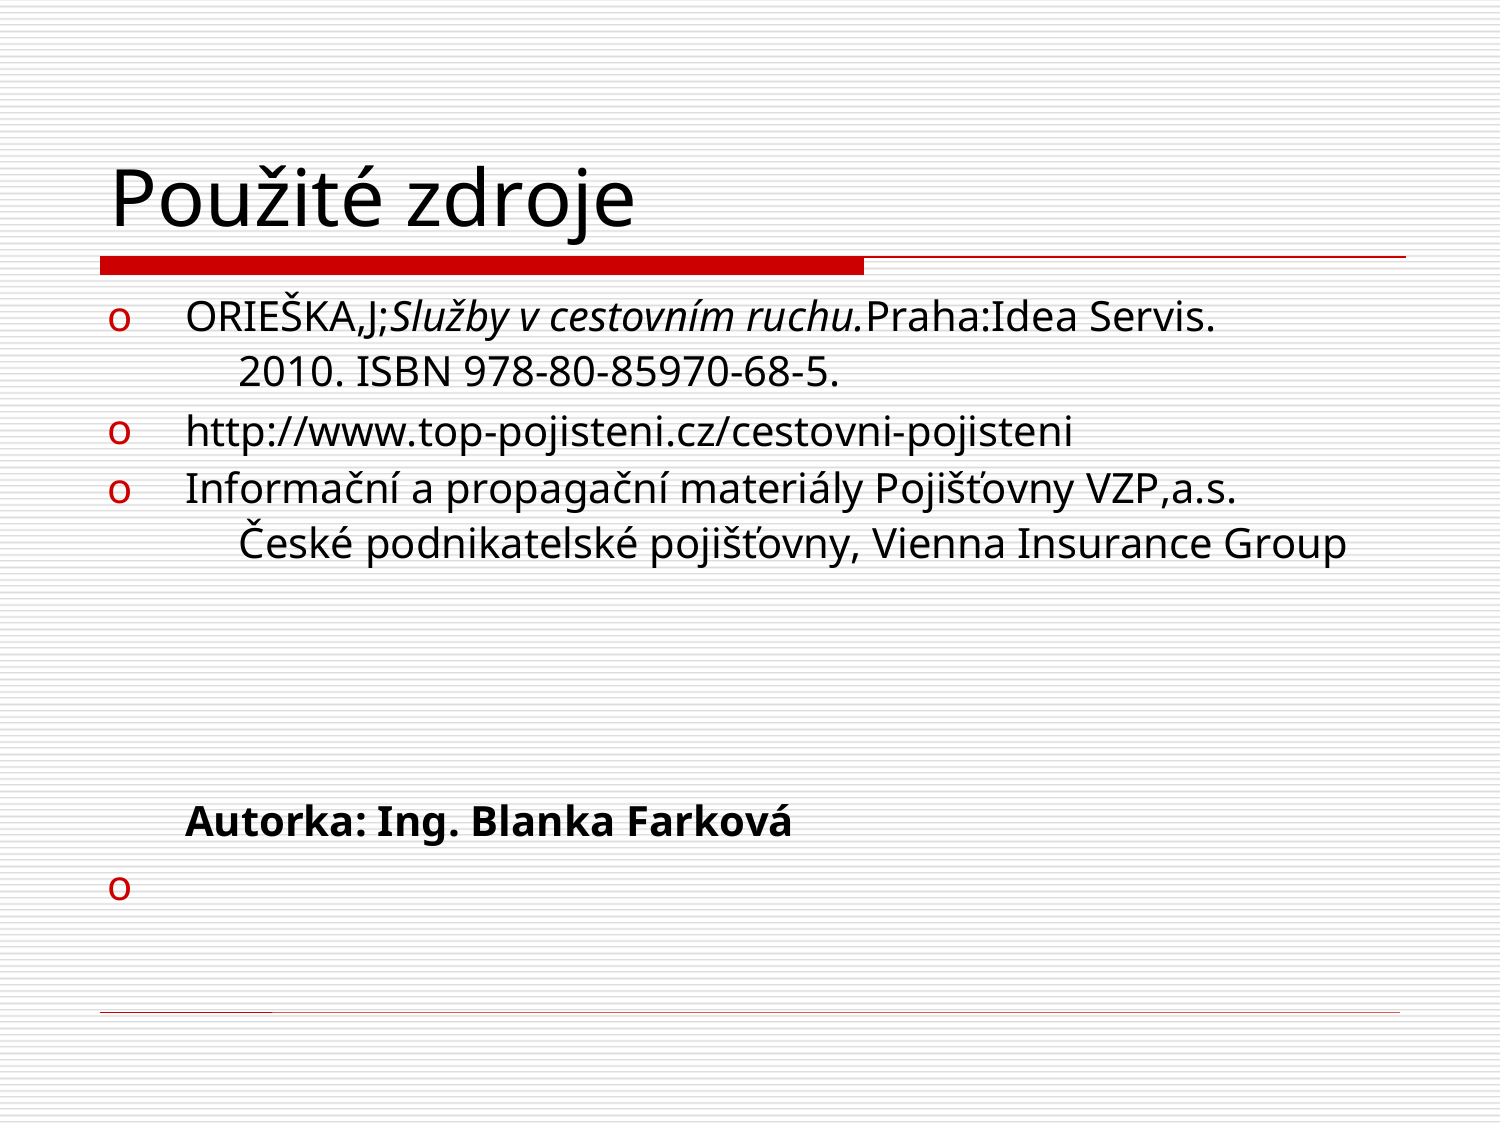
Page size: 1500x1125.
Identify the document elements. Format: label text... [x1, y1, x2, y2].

list ORIEŠKA,J;Služby v cestovním ruchu.Praha:Idea Servis. 2010. ISBN 978-80-85970-68-5. http://www.top-pojisteni.cz/cestovni-pojisteni Informační a propagační materiály Pojišťovny VZP,a.s. České podnikatelské pojišťovny, Vienna Insurance Group Autorka: Ing. Blanka Farková [92, 287, 1406, 988]
title Použité zdroje [94, 50, 1407, 250]
